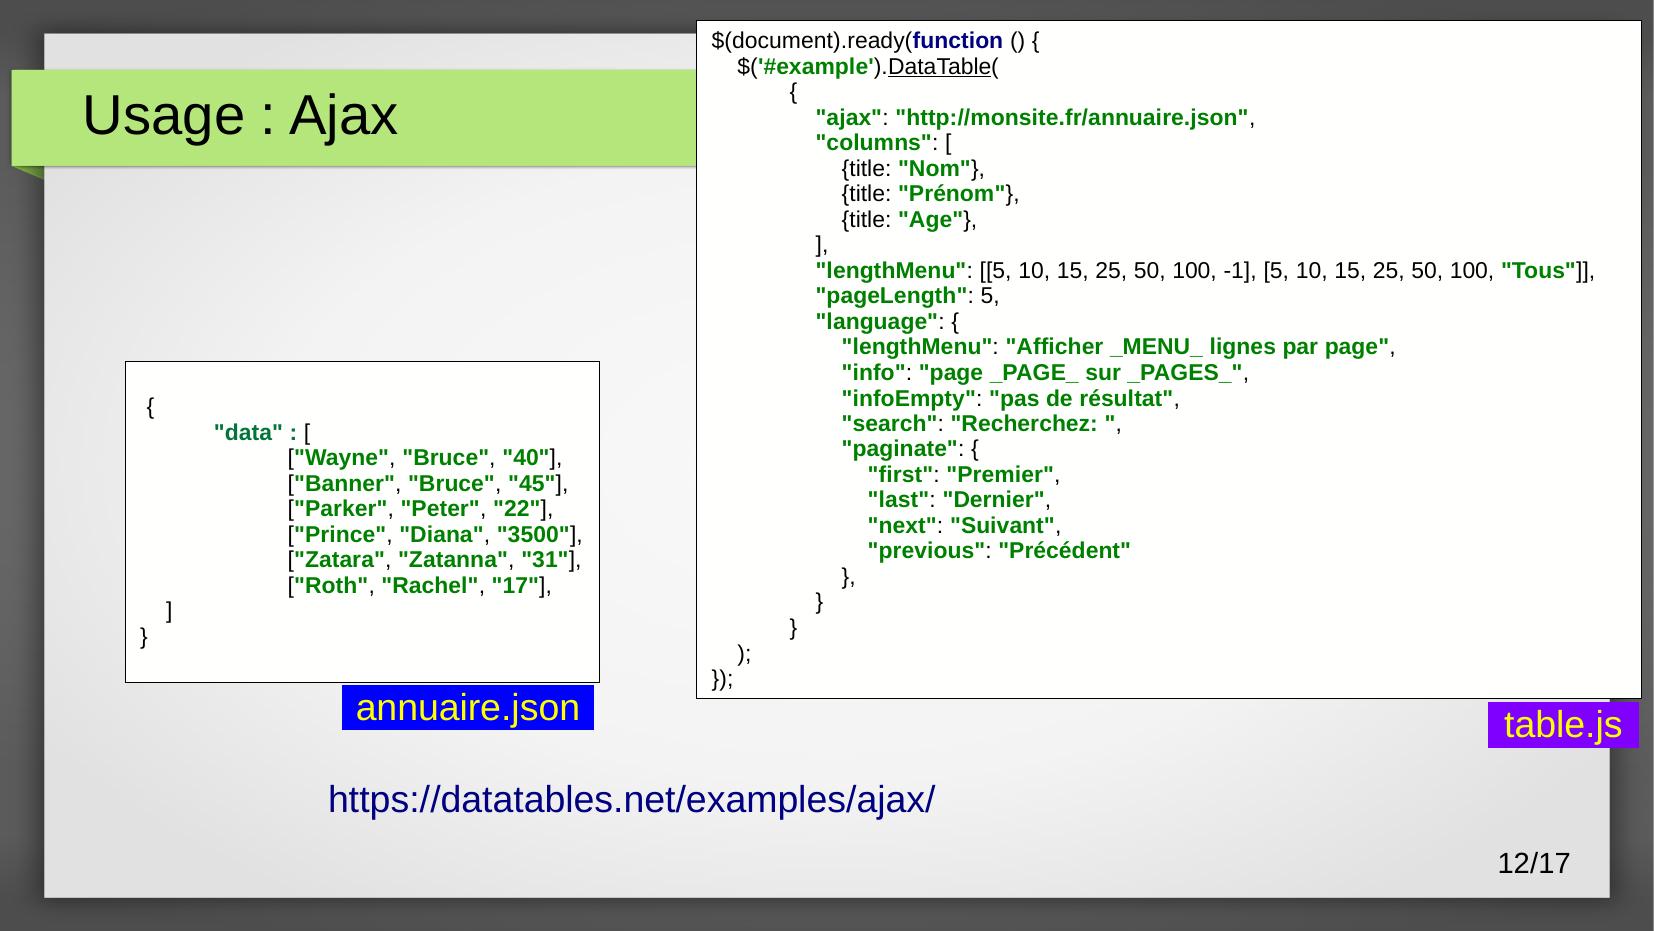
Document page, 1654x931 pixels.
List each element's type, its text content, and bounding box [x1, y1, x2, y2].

text_box annuaire.json [342, 685, 594, 730]
text_box { "data" : [ ["Wayne", "Bruce", "40"], ["Banner", "Bruce", "45"], ["Parker", "Peter", "22"], ["Prince", "Diana", "3500"], ["Zatara", "Zatanna", "31"], ["Roth", "Rachel", "17"], ] } [125, 361, 600, 683]
text_box https://datatables.net/examples/ajax/ [313, 770, 1069, 828]
text_box $(document).ready(function () { $('#example').DataTable( { "ajax": "http://monsite.fr/annuaire.json", "columns": [ {title: "Nom"}, {title: "Prénom"}, {title: "Age"}, ], "lengthMenu": [[5, 10, 15, 25, 50, 100, -1], [5, 10, 15, 25, 50, 100, "Tous"]], "pageLength": 5, "language": { "lengthMenu": "Afficher _MENU_ lignes par page", "info": "page _PAGE_ sur _PAGES_", "infoEmpty": "pas de résultat", "search": "Recherchez: ", "paginate": { "first": "Premier", "last": "Dernier", "next": "Suivant", "previous": "Précédent" }, } } ); }); [696, 20, 1642, 699]
text_box table.js [1488, 702, 1639, 748]
picture [0, 0, 1654, 931]
title Usage : Ajax [82, 70, 696, 160]
